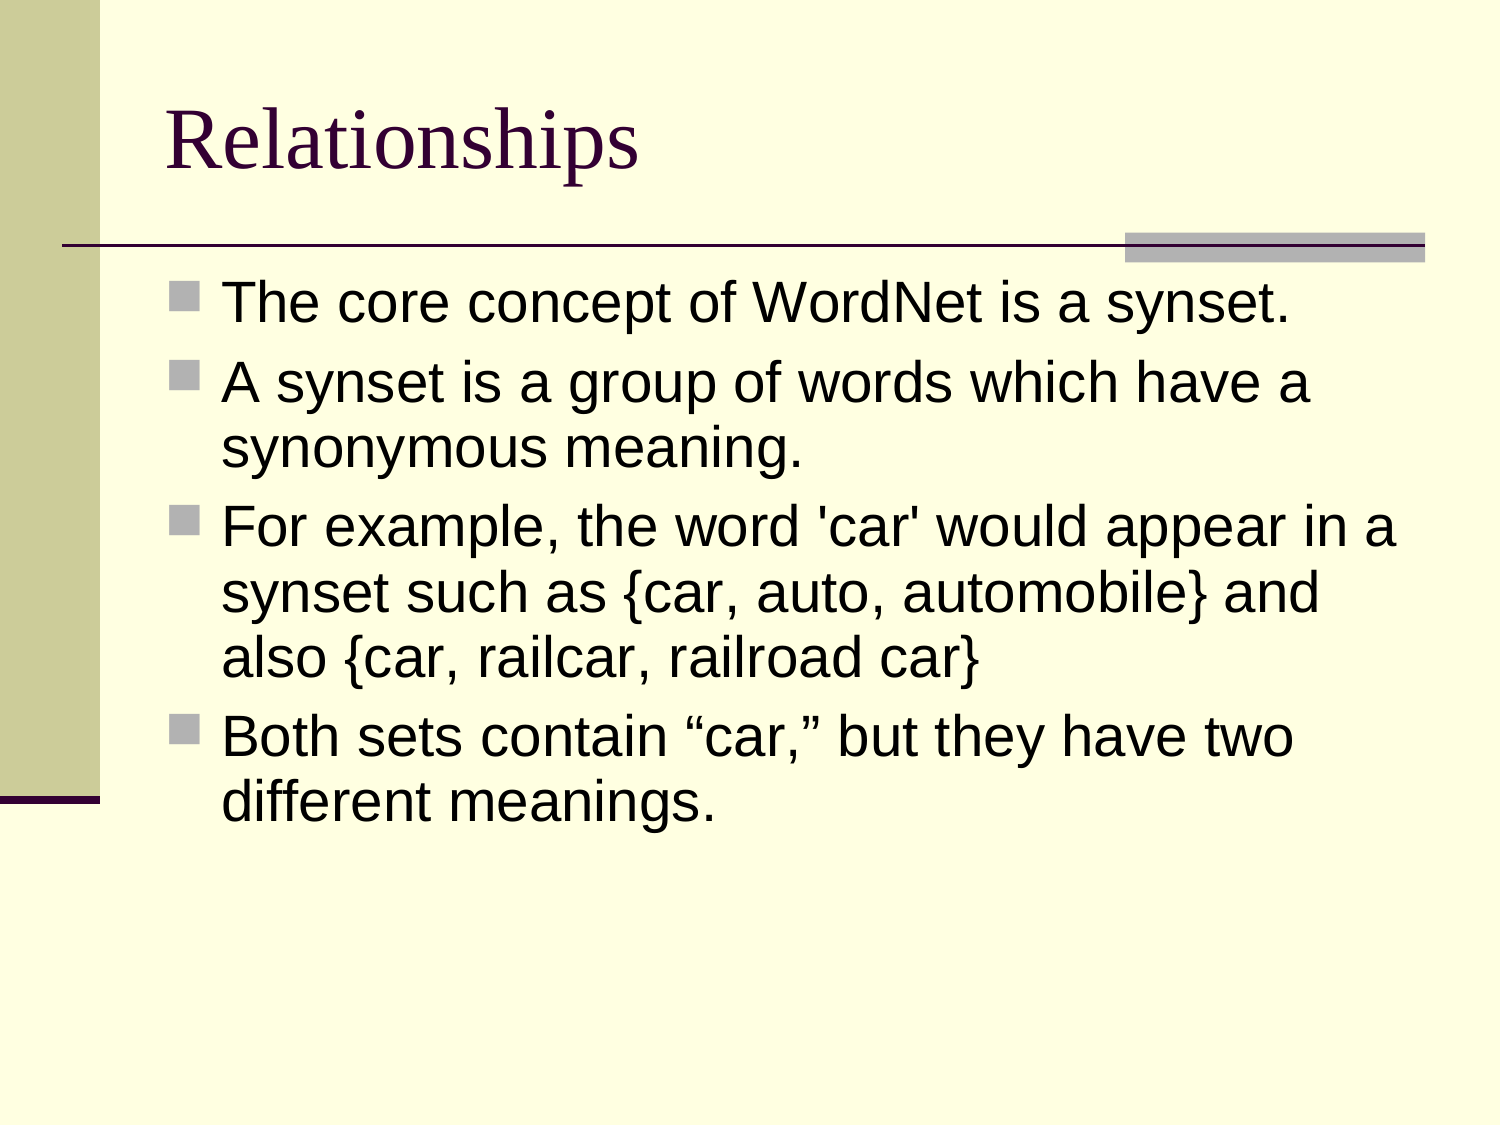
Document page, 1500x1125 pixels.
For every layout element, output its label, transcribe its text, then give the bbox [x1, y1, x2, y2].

list The core concept of WordNet is a synset. A synset is a group of words which have a synonymous meaning. For example, the word 'car' would appear in a synset such as {car, auto, automobile} and also {car, railcar, railroad car} Both sets contain “car,” but they have two different meanings. [150, 262, 1426, 1006]
title Relationships [150, 45, 1426, 234]
